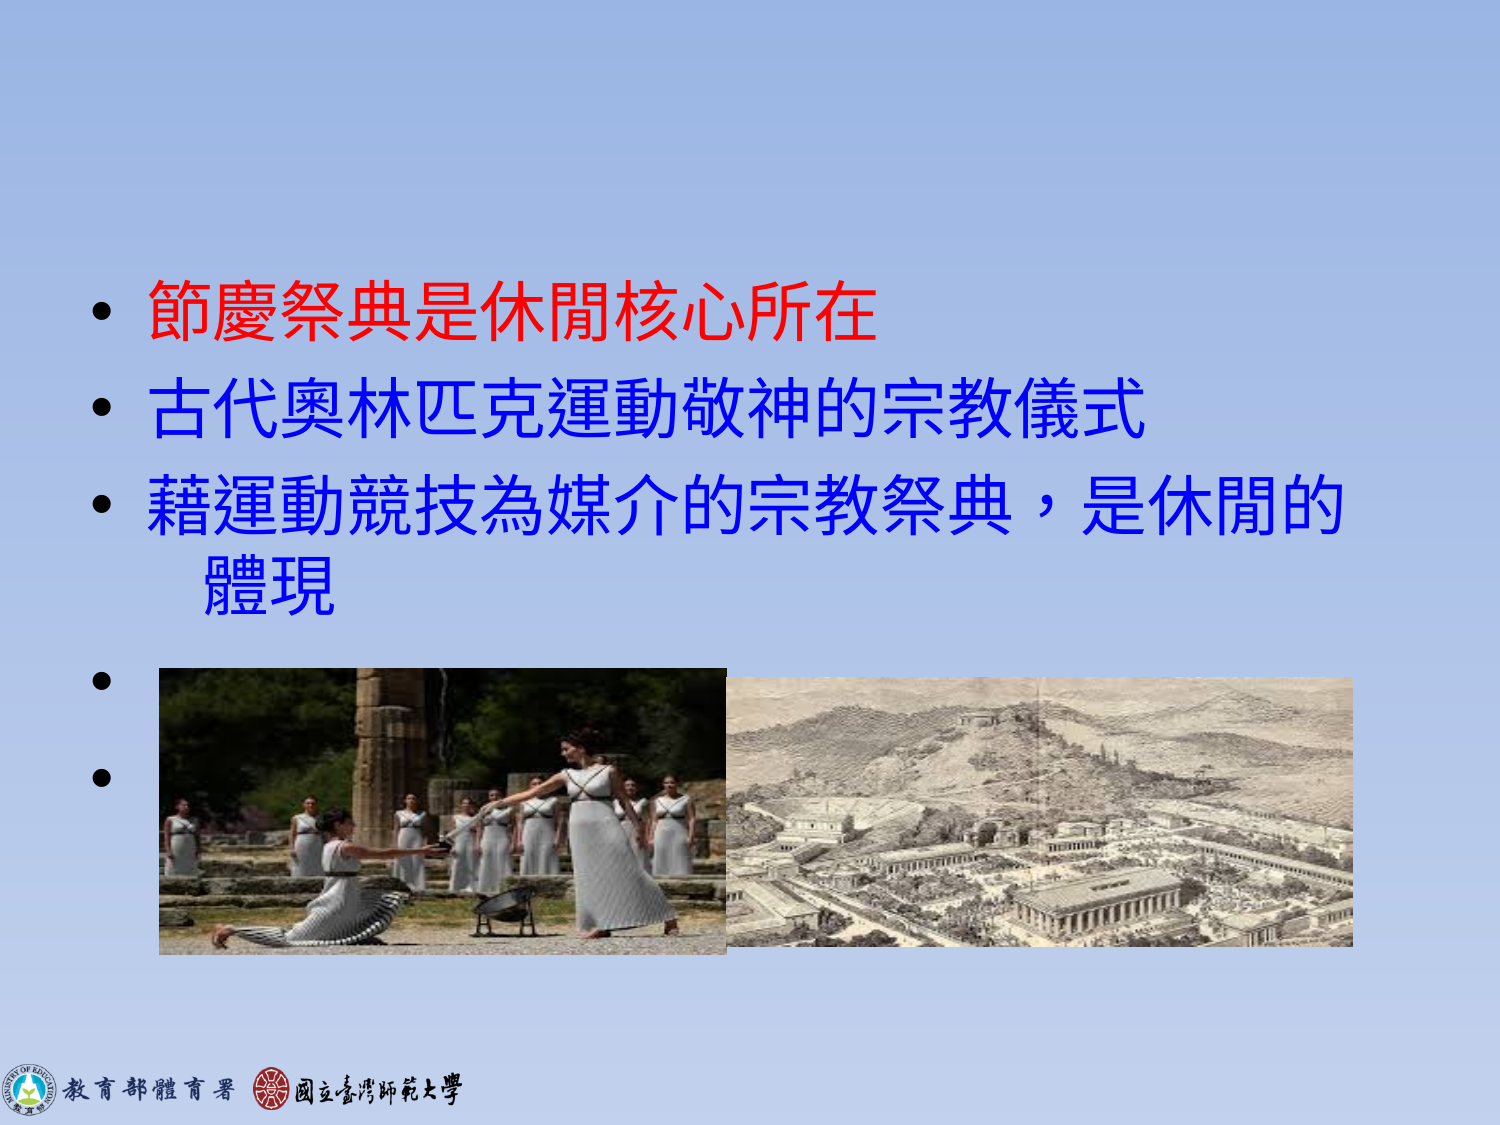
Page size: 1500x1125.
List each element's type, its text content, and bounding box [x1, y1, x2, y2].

list 節慶祭典是休閒核心所在 古代奧林匹克運動敬神的宗教儀式 藉運動競技為媒介的宗教祭典，是休閒的體現 [75, 262, 1426, 1005]
picture [159, 668, 1353, 955]
